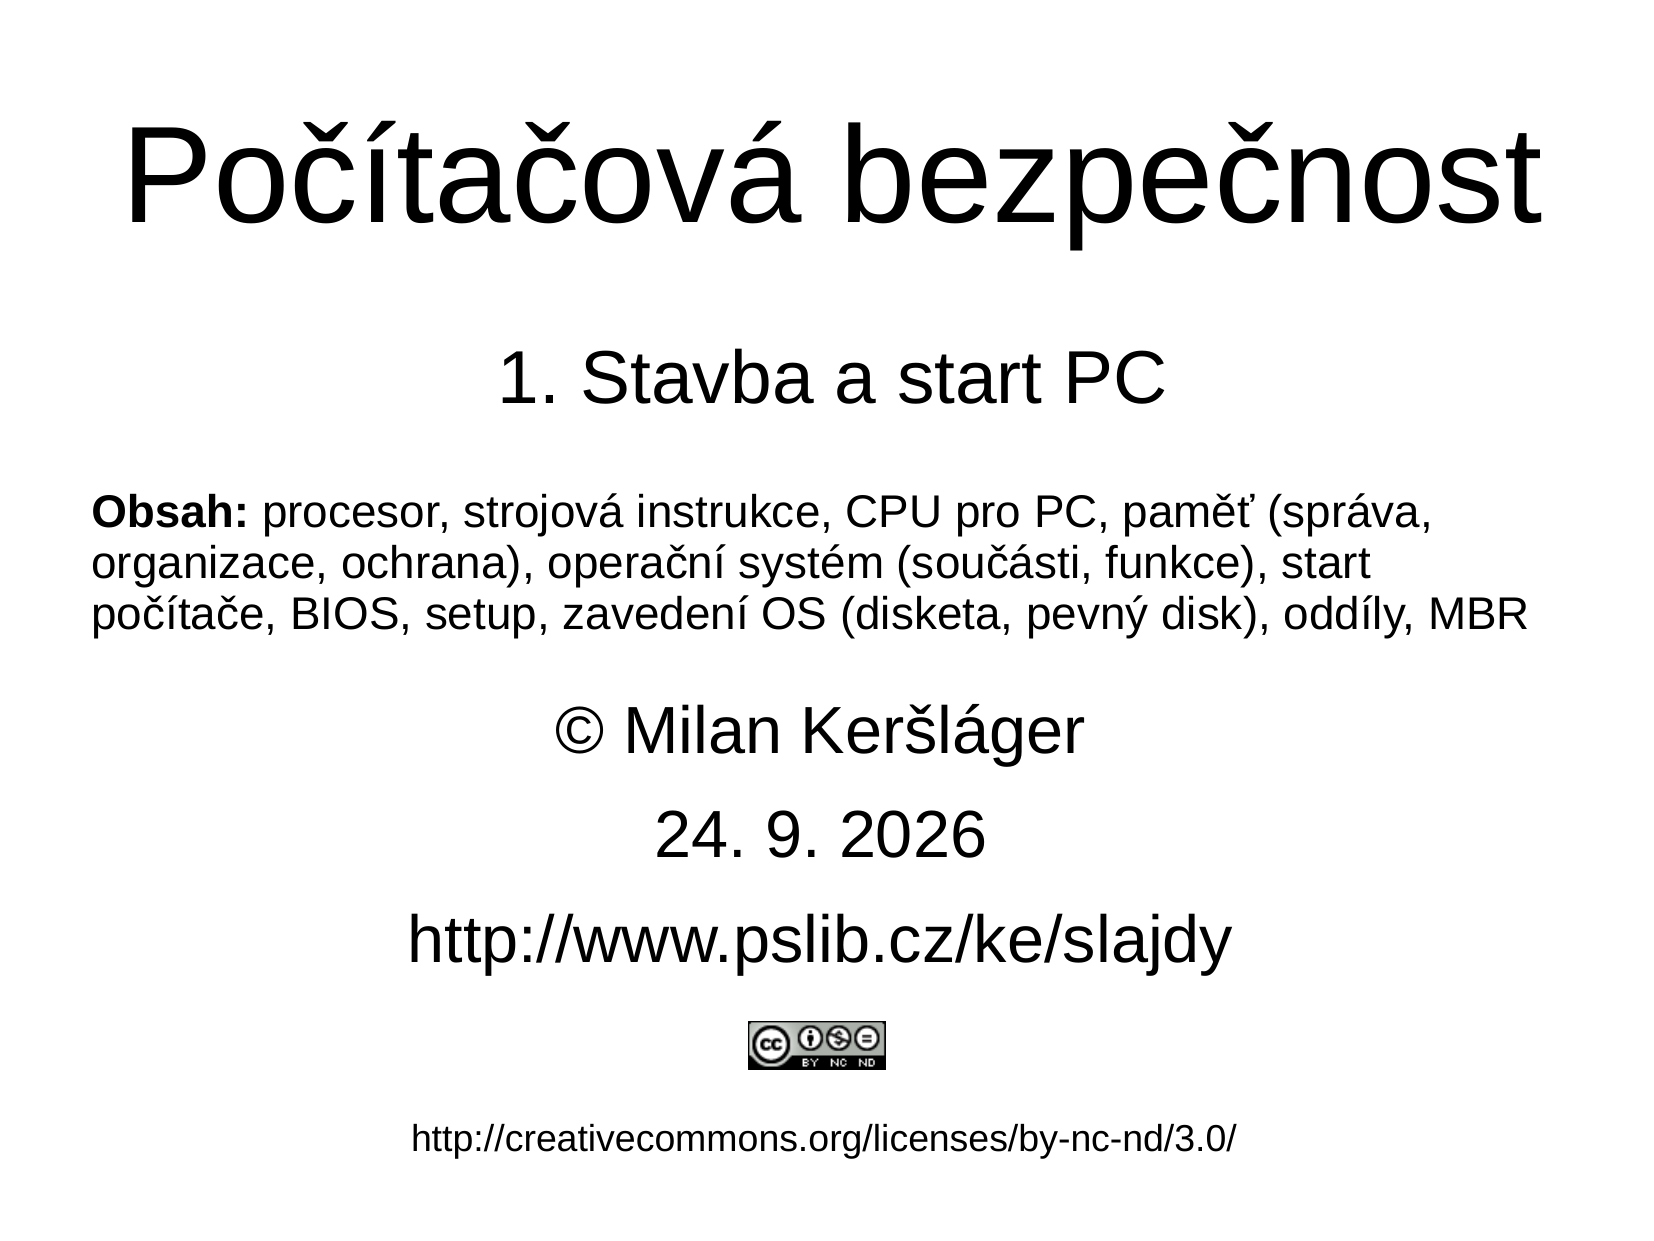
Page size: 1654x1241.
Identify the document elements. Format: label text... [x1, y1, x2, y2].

title Počítačová bezpečnost 1. Stavba a start PC [88, 56, 1577, 461]
text_box http://creativecommons.org/licenses/by-nc-nd/3.0/ [337, 1110, 1312, 1168]
list © Milan Keršláger 6.11.2010 http://www.pslib.cz/ke/slajdy [76, 693, 1565, 1081]
text_box Obsah: procesor, strojová instrukce, CPU pro PC, paměť (správa, organizace, ochrana), operační systém (součásti, funkce), start počítače, BIOS, setup, zavedení OS (disketa, pevný disk), oddíly, MBR [76, 478, 1583, 648]
picture [748, 1021, 886, 1071]
